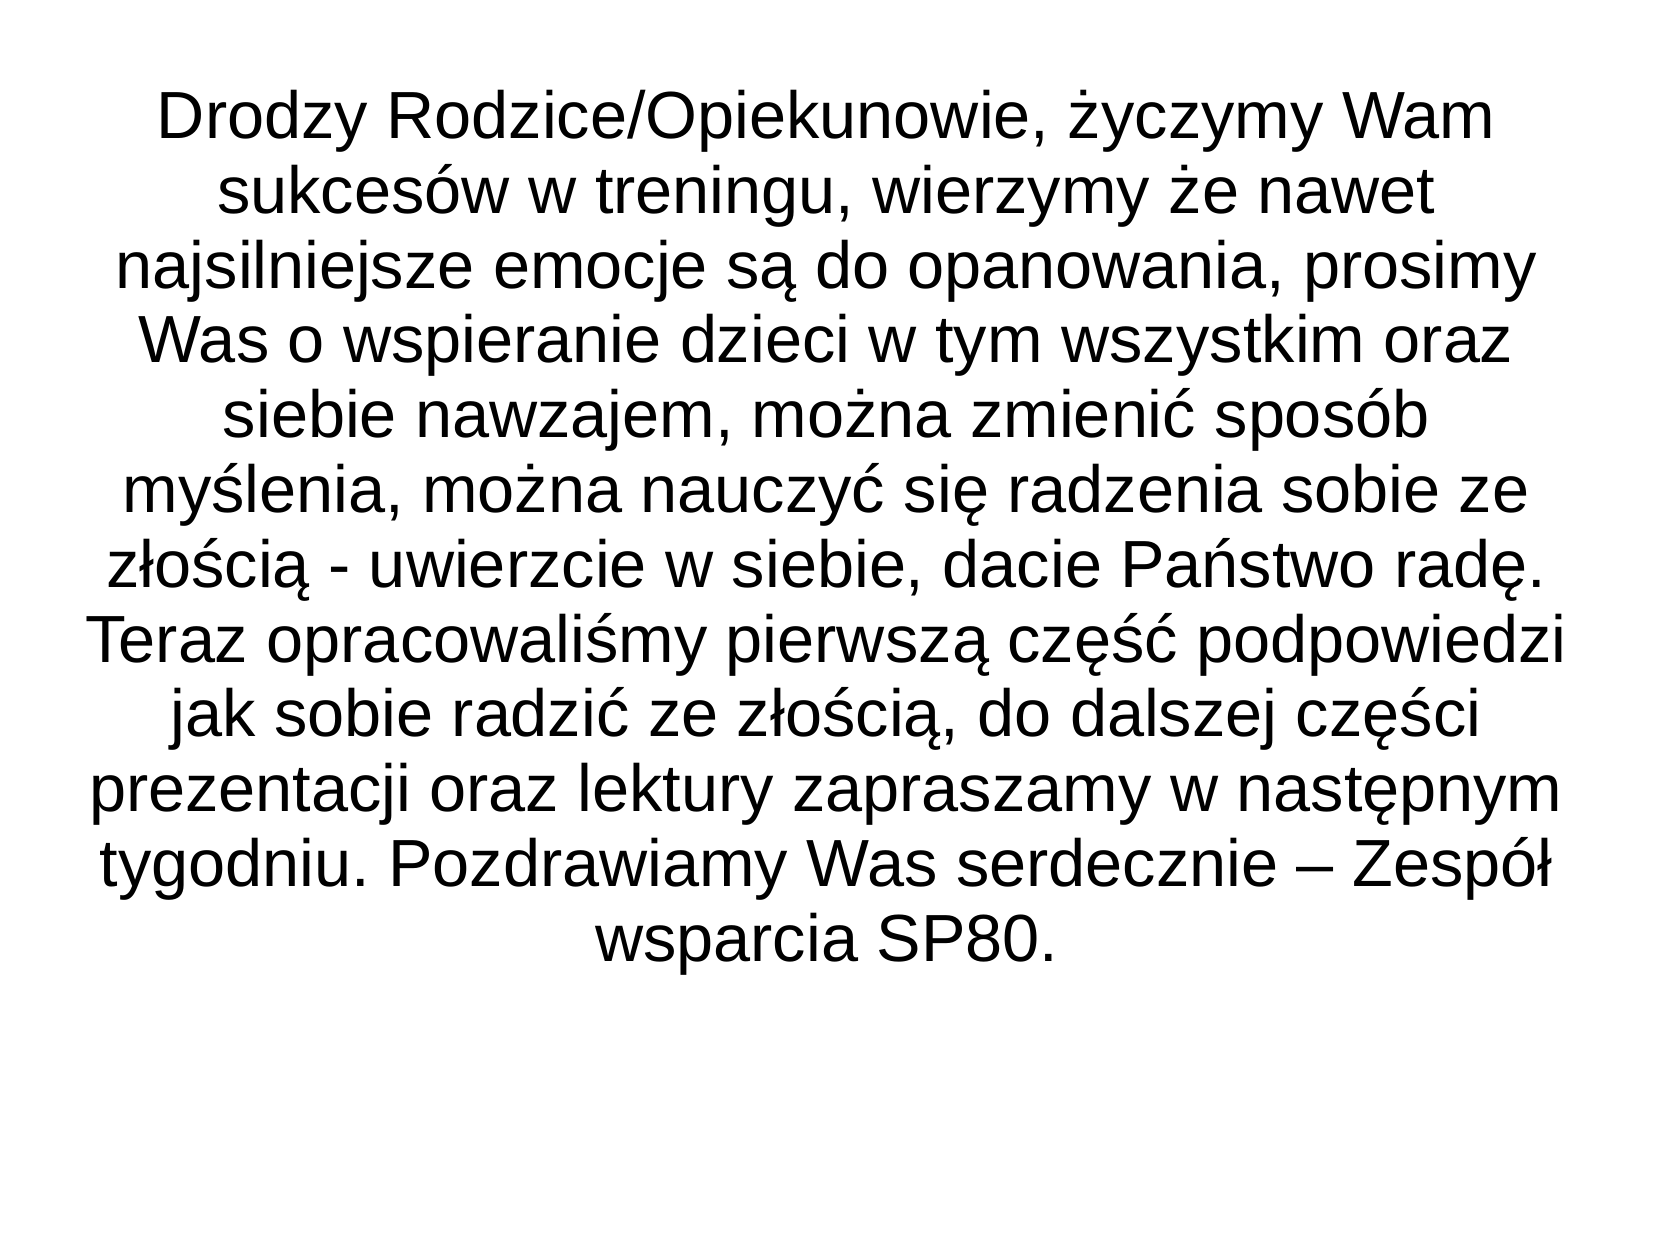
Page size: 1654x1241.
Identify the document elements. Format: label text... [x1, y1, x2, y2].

title Drodzy Rodzice/Opiekunowie, życzymy Wam sukcesów w treningu, wierzymy że nawet najsilniejsze emocje są do opanowania, prosimy Was o wspieranie dzieci w tym wszystkim oraz siebie nawzajem, można zmienić sposób myślenia, można nauczyć się radzenia sobie ze złością - uwierzcie w siebie, dacie Państwo radę. Teraz opracowaliśmy pierwszą część podpowiedzi jak sobie radzić ze złością, do dalszej części prezentacji oraz lektury zapraszamy w następnym tygodniu. Pozdrawiamy Was serdecznie – Zespół wsparcia SP80. [82, 0, 1571, 976]
